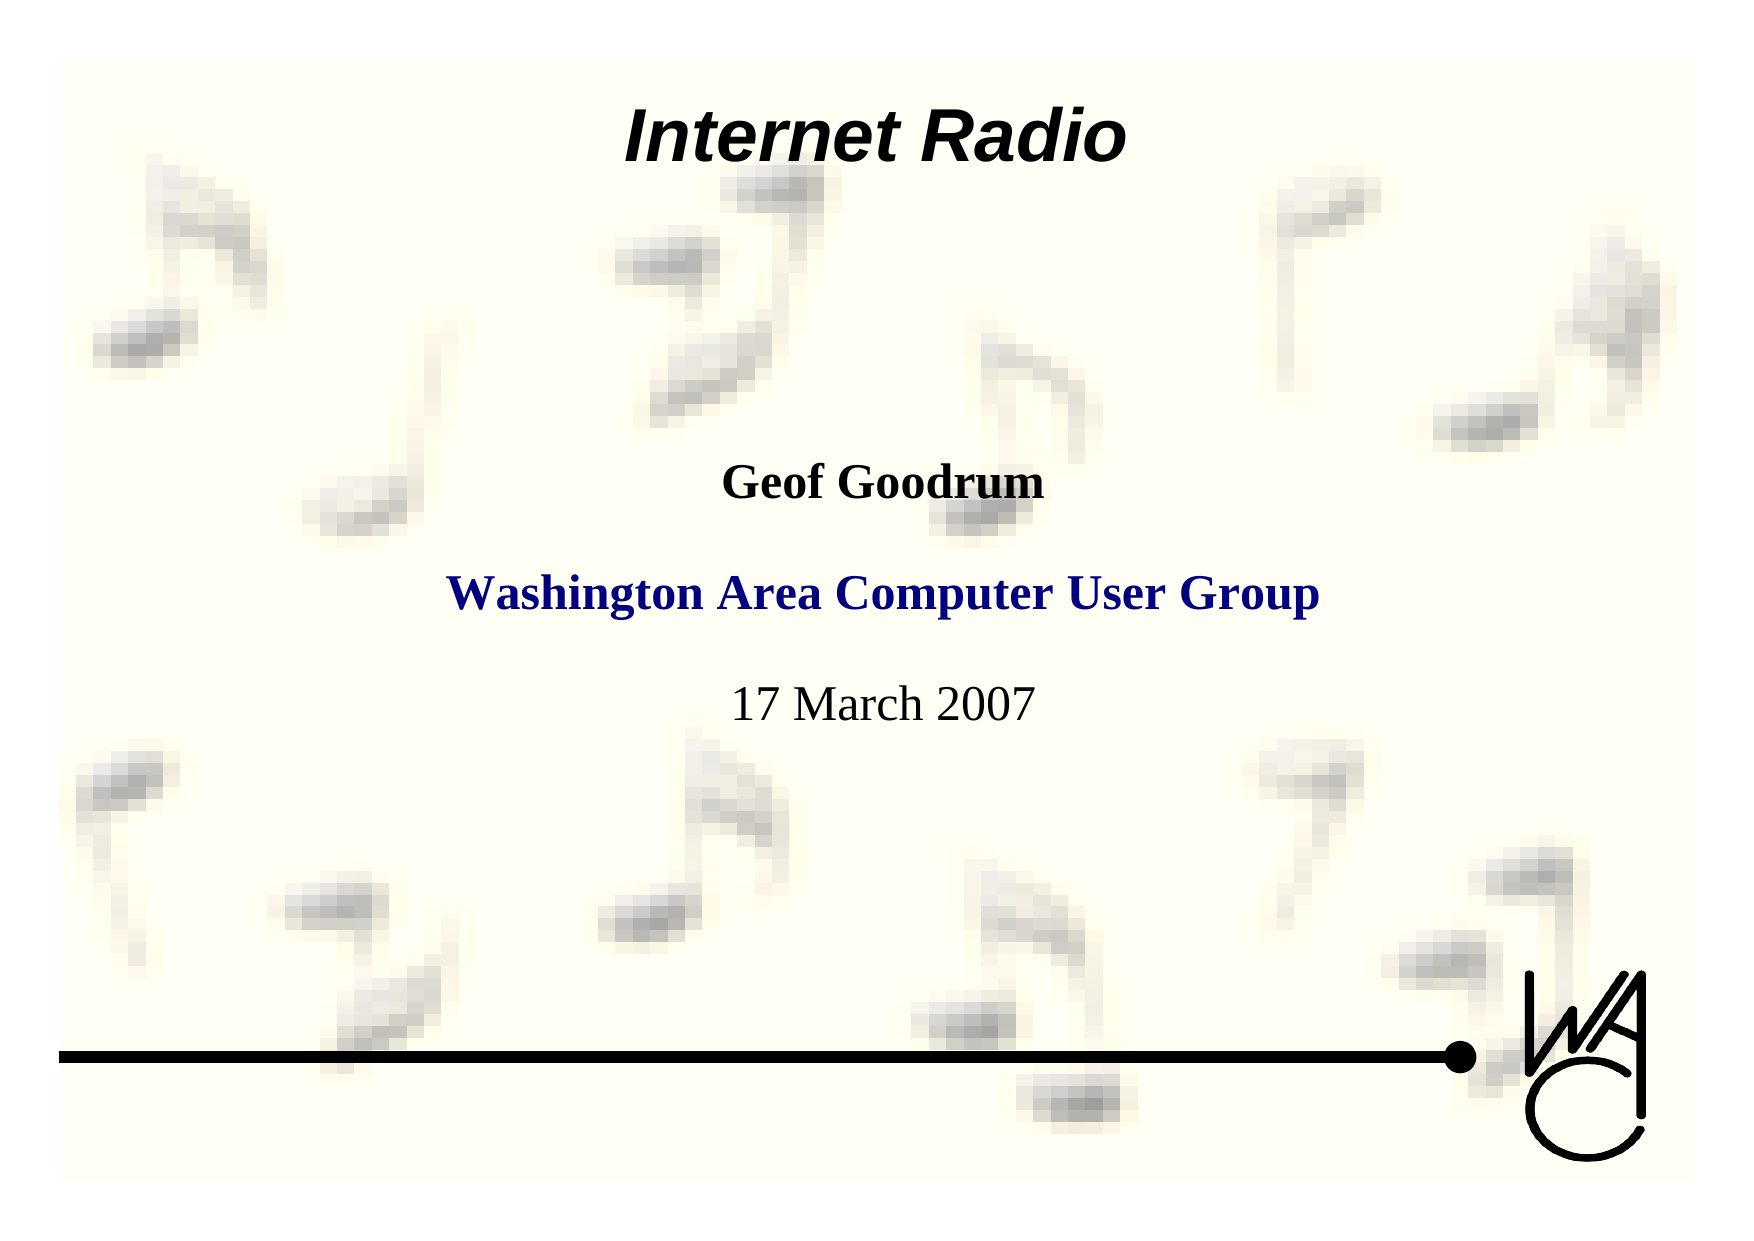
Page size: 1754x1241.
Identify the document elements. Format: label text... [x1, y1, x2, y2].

subtitle Geof Goodrum Washington Area Computer User Group 17 March 2007 [71, 236, 1695, 1004]
picture [1522, 1004, 1648, 1162]
title Internet Radio [59, 64, 1695, 207]
